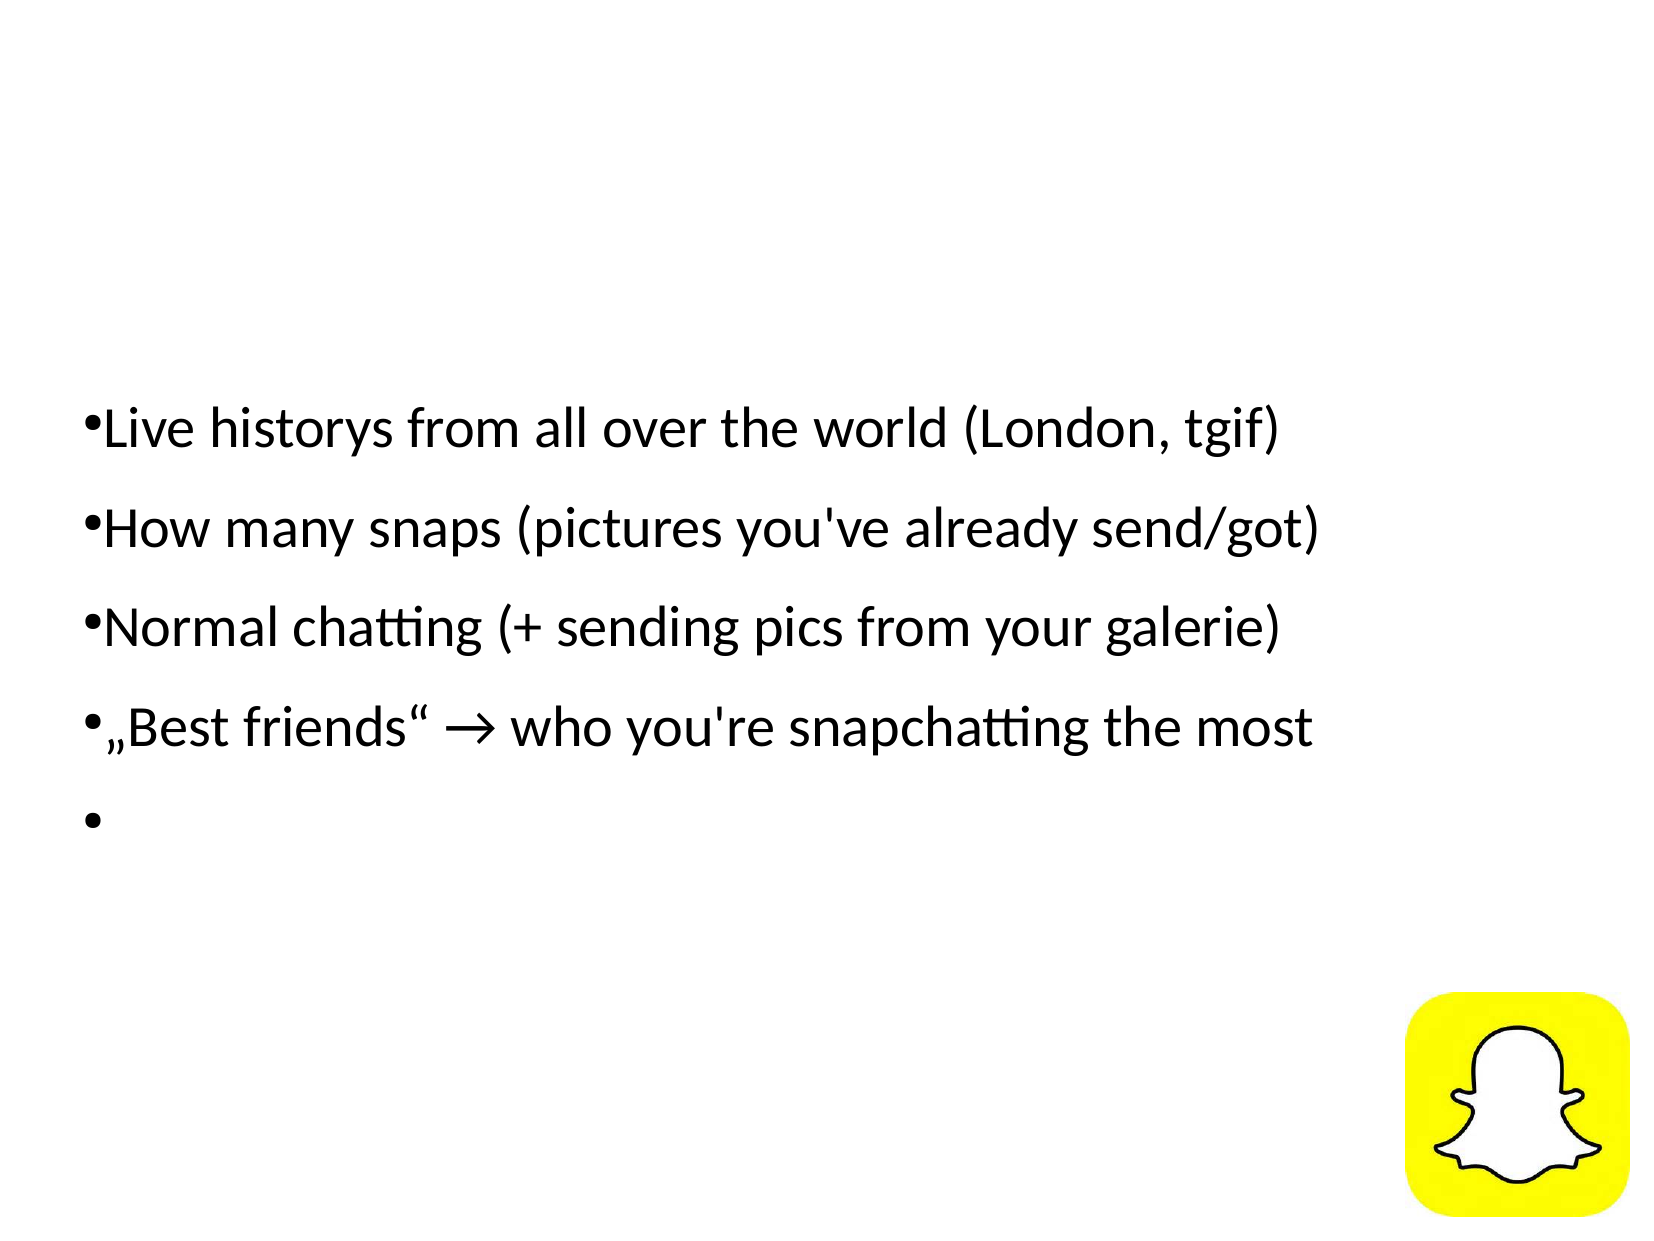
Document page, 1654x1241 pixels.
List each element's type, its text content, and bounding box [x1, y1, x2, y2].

picture [1405, 992, 1630, 1217]
list Live historys from all over the world (London, tgif) How many snaps (pictures you've already send/got) Normal chatting (+ sending pics from your galerie) „Best friends“ → who you're snapchatting the most [82, 290, 1571, 1139]
